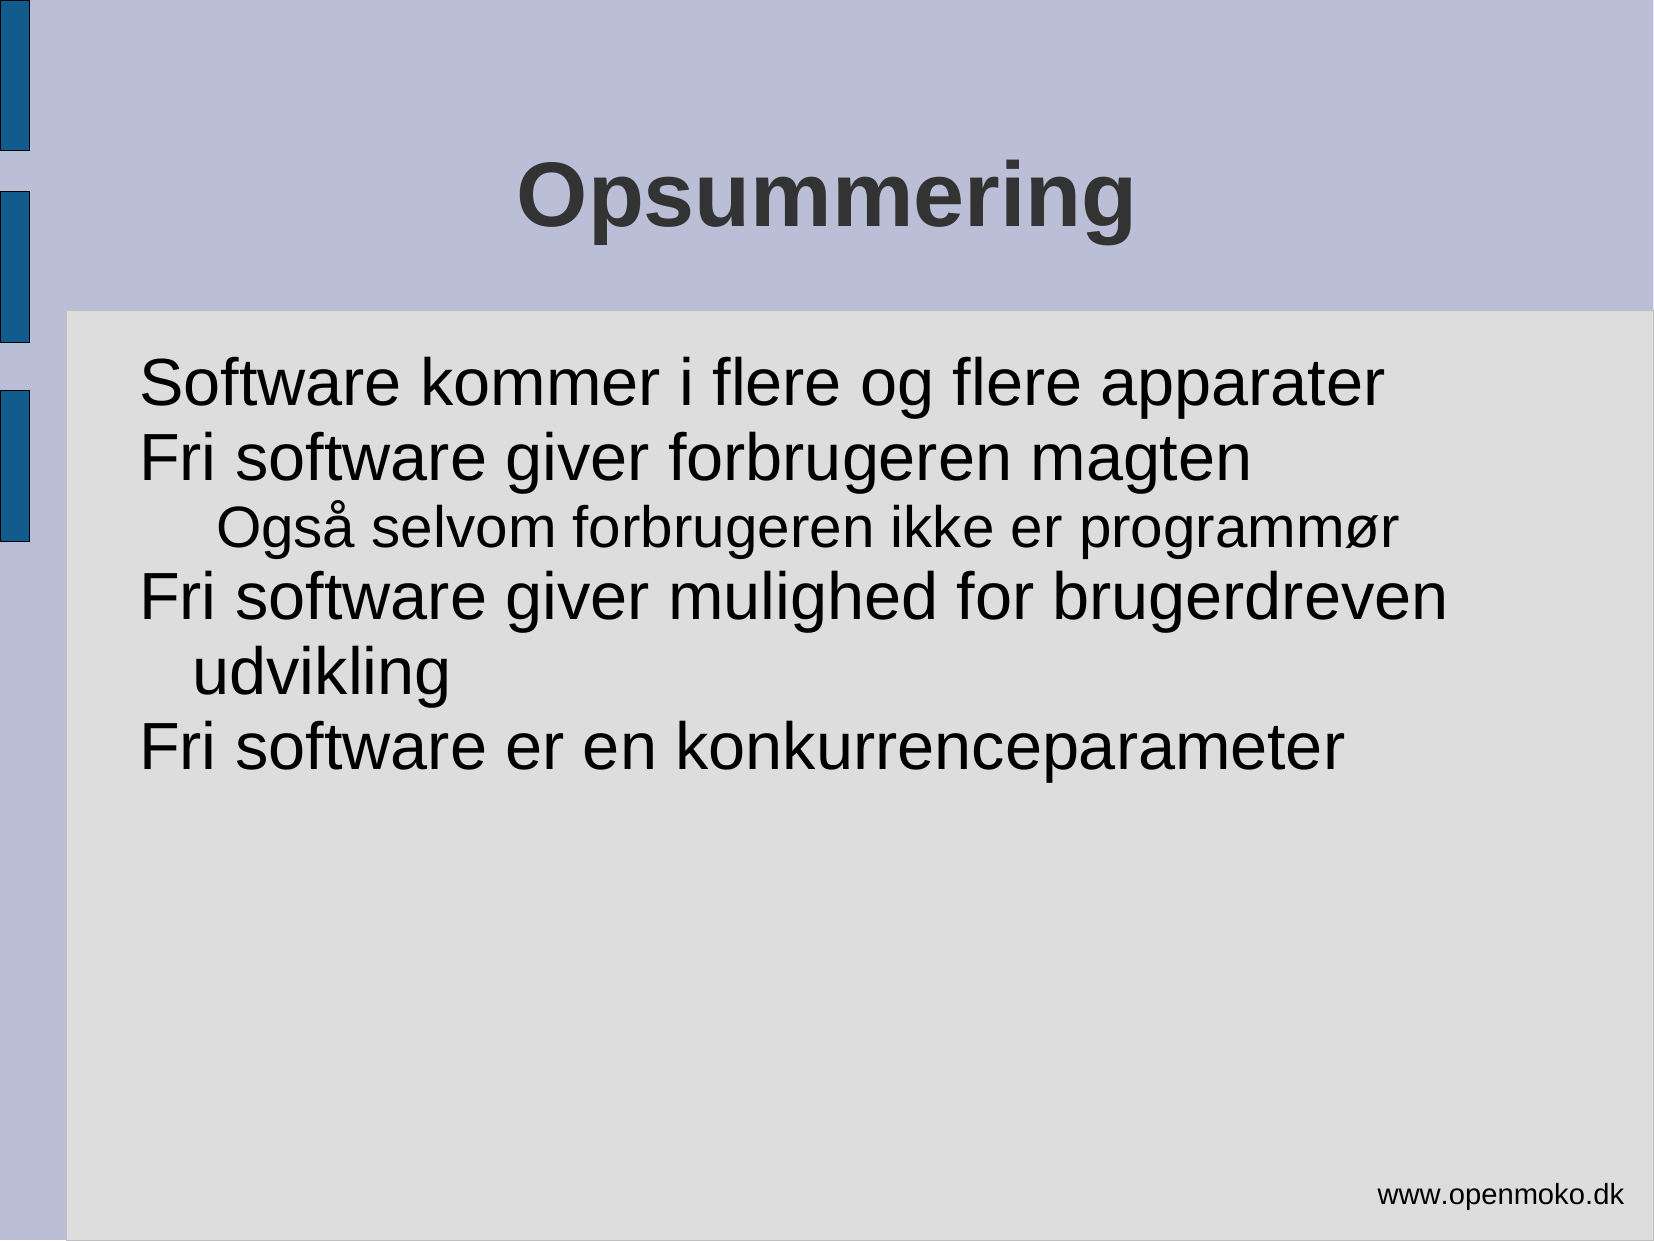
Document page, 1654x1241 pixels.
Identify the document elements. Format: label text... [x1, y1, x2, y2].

title Opsummering [121, 91, 1534, 299]
list Software kommer i flere og flere apparater Fri software giver forbrugeren magten Også selvom forbrugeren ikke er programmør Fri software giver mulighed for brugerdreven udvikling Fri software er en konkurrenceparameter [121, 344, 1534, 1127]
